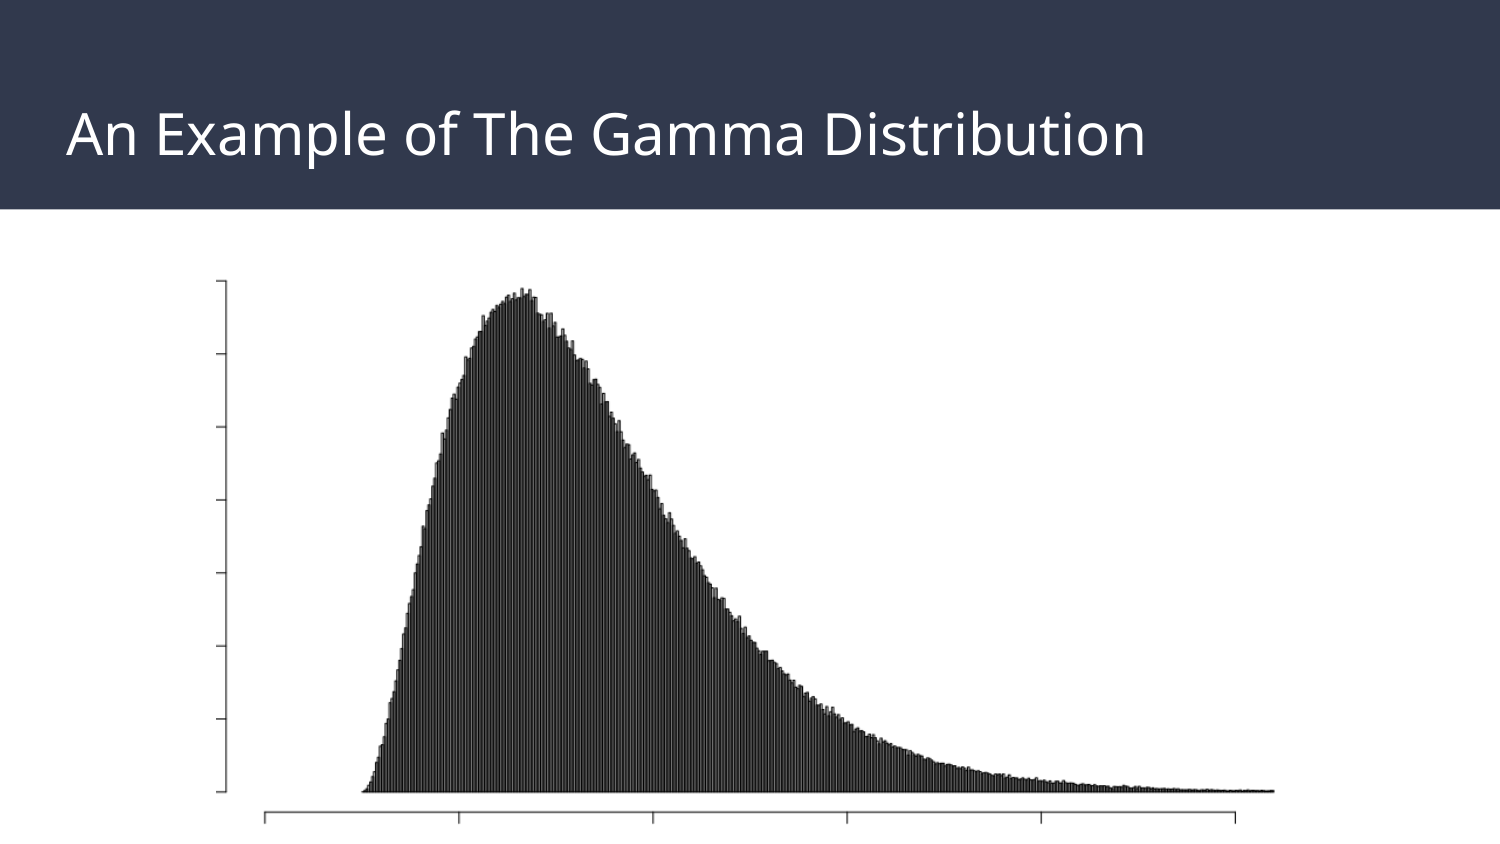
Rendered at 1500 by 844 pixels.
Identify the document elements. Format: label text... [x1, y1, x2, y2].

title An Example of The Gamma Distribution [51, 82, 1449, 185]
picture [216, 249, 1284, 832]
